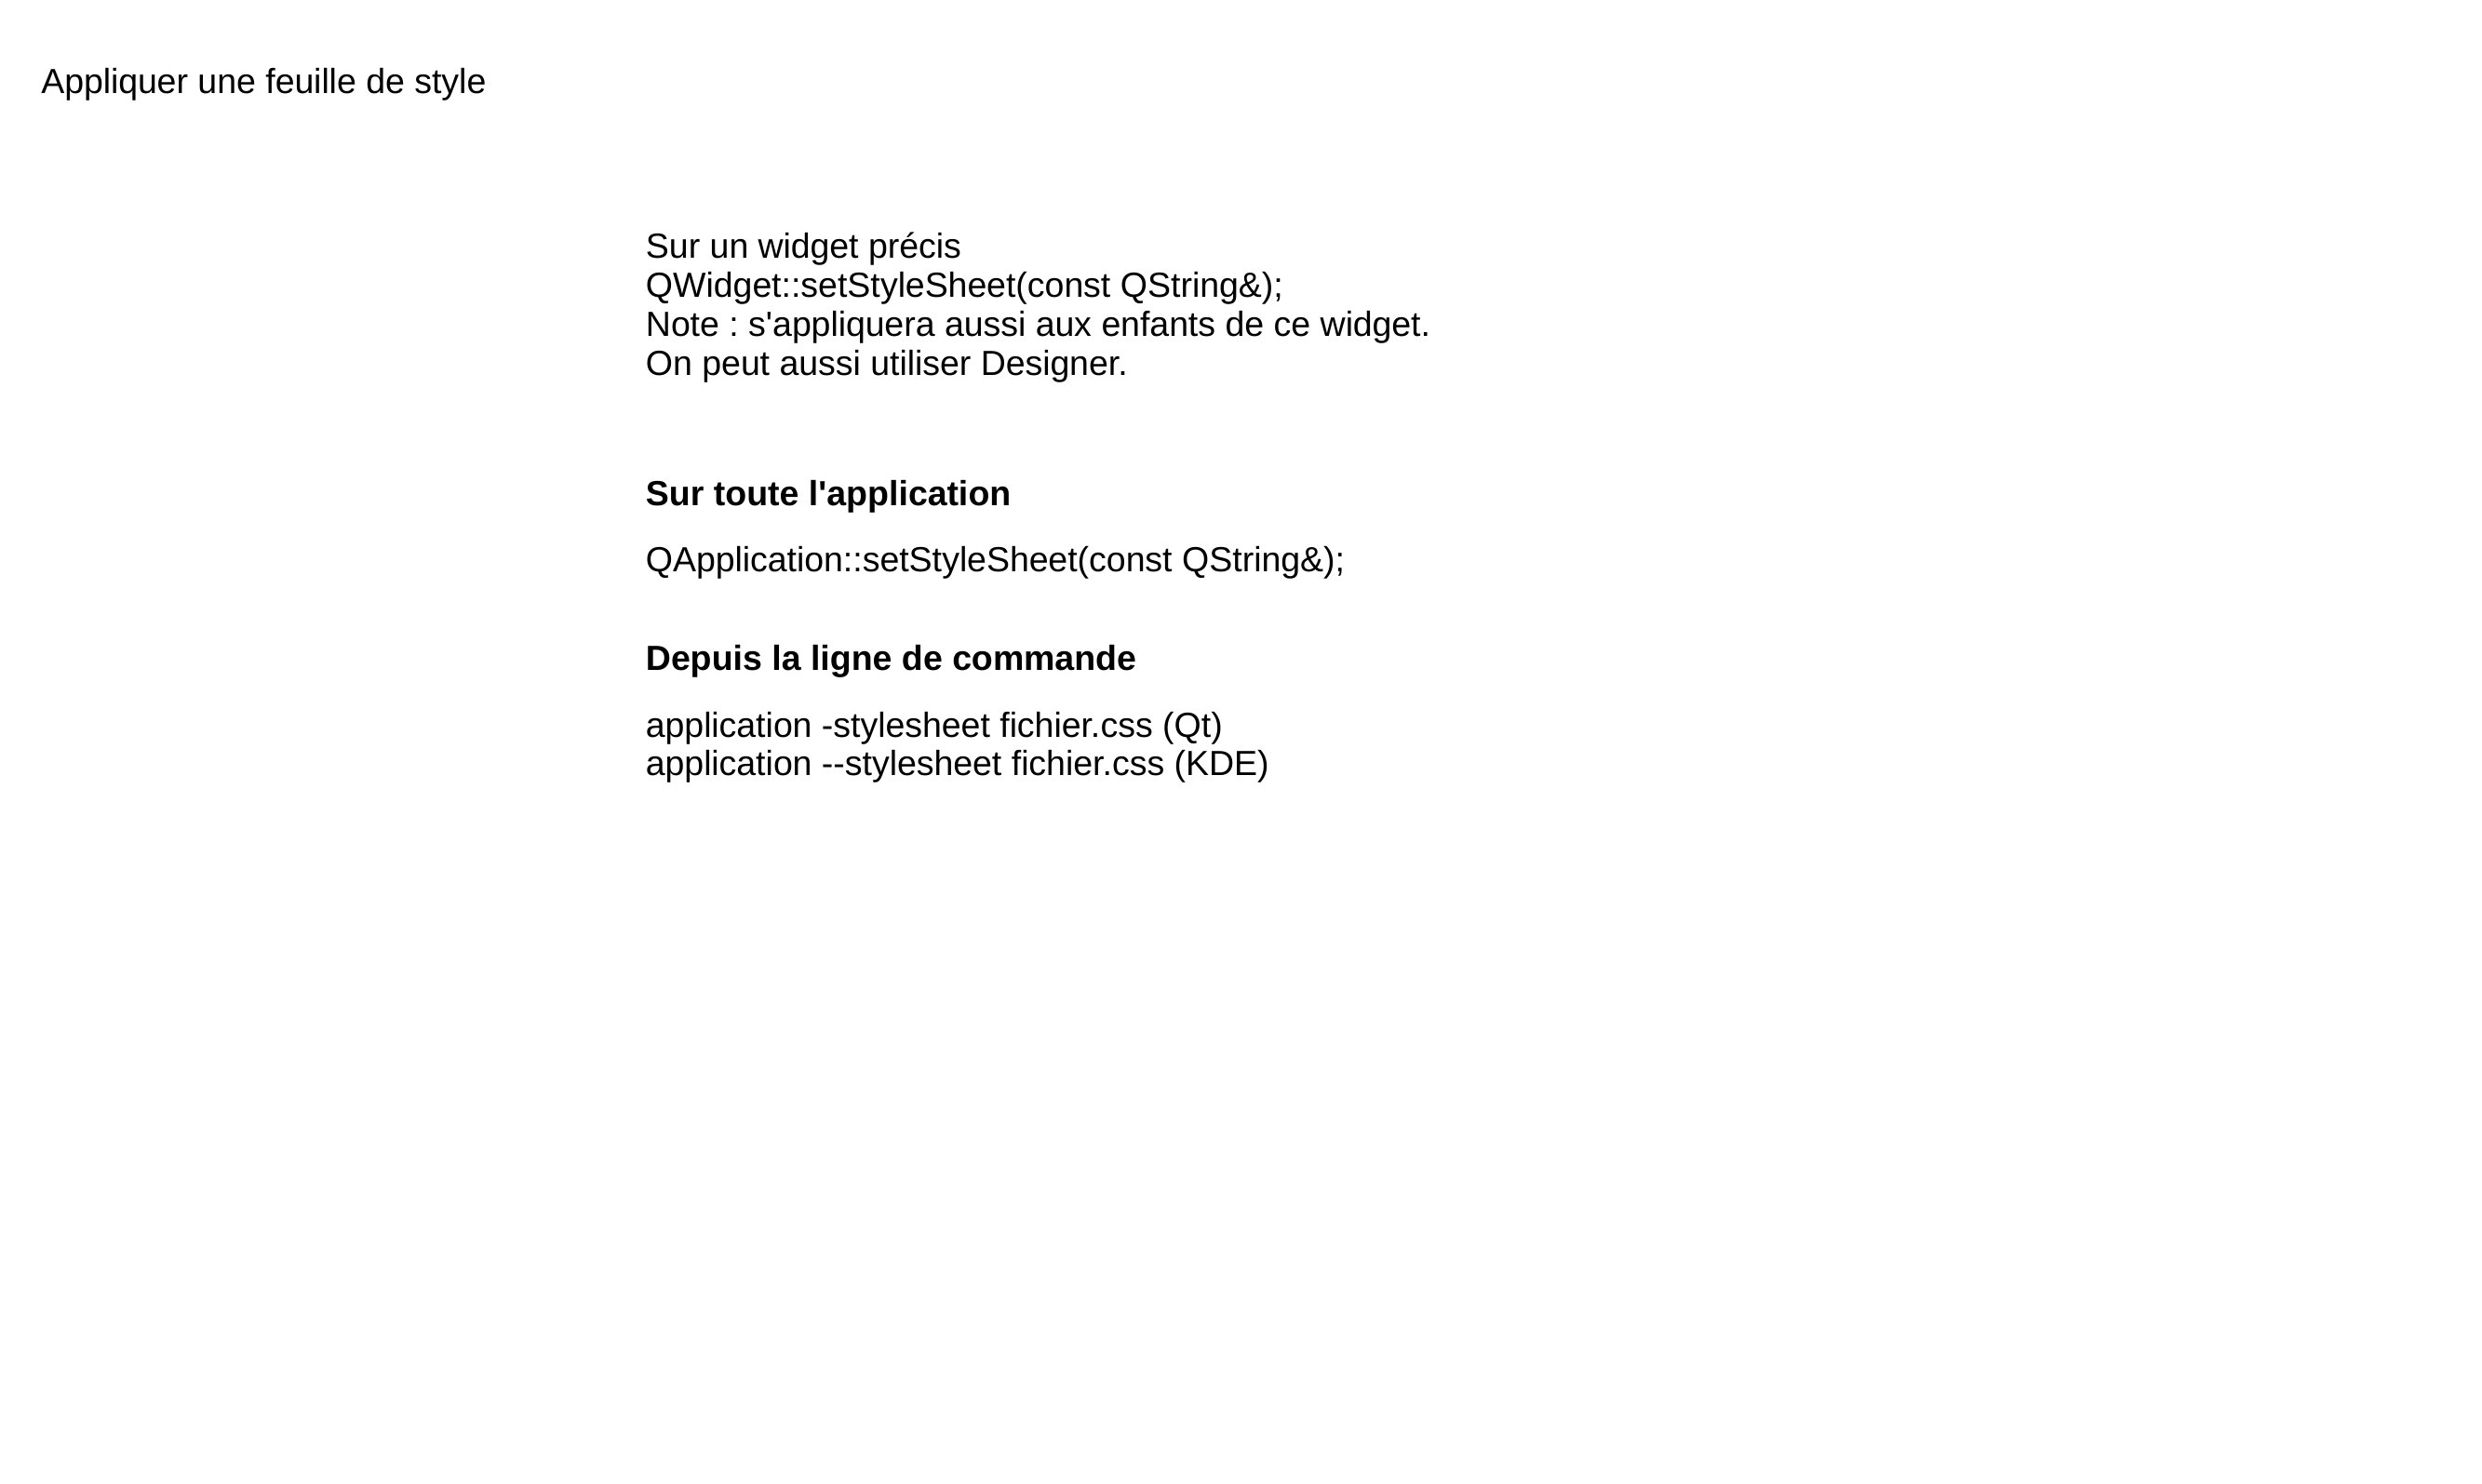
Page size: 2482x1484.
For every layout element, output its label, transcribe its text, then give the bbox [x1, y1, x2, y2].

text_box Sur un widget précis QWidget::setStyleSheet(const QString&); Note : s'appliquera aussi aux enfants de ce widget. On peut aussi utiliser Designer. [632, 220, 1869, 441]
text_box Depuis la ligne de commande application -stylesheet fichier.css (Qt) application --stylesheet fichier.css (KDE) [632, 632, 1869, 832]
text_box Appliquer une feuille de style [27, 55, 2446, 166]
text_box Sur toute l'application QApplication::setStyleSheet(const QString&); [632, 466, 1869, 622]
